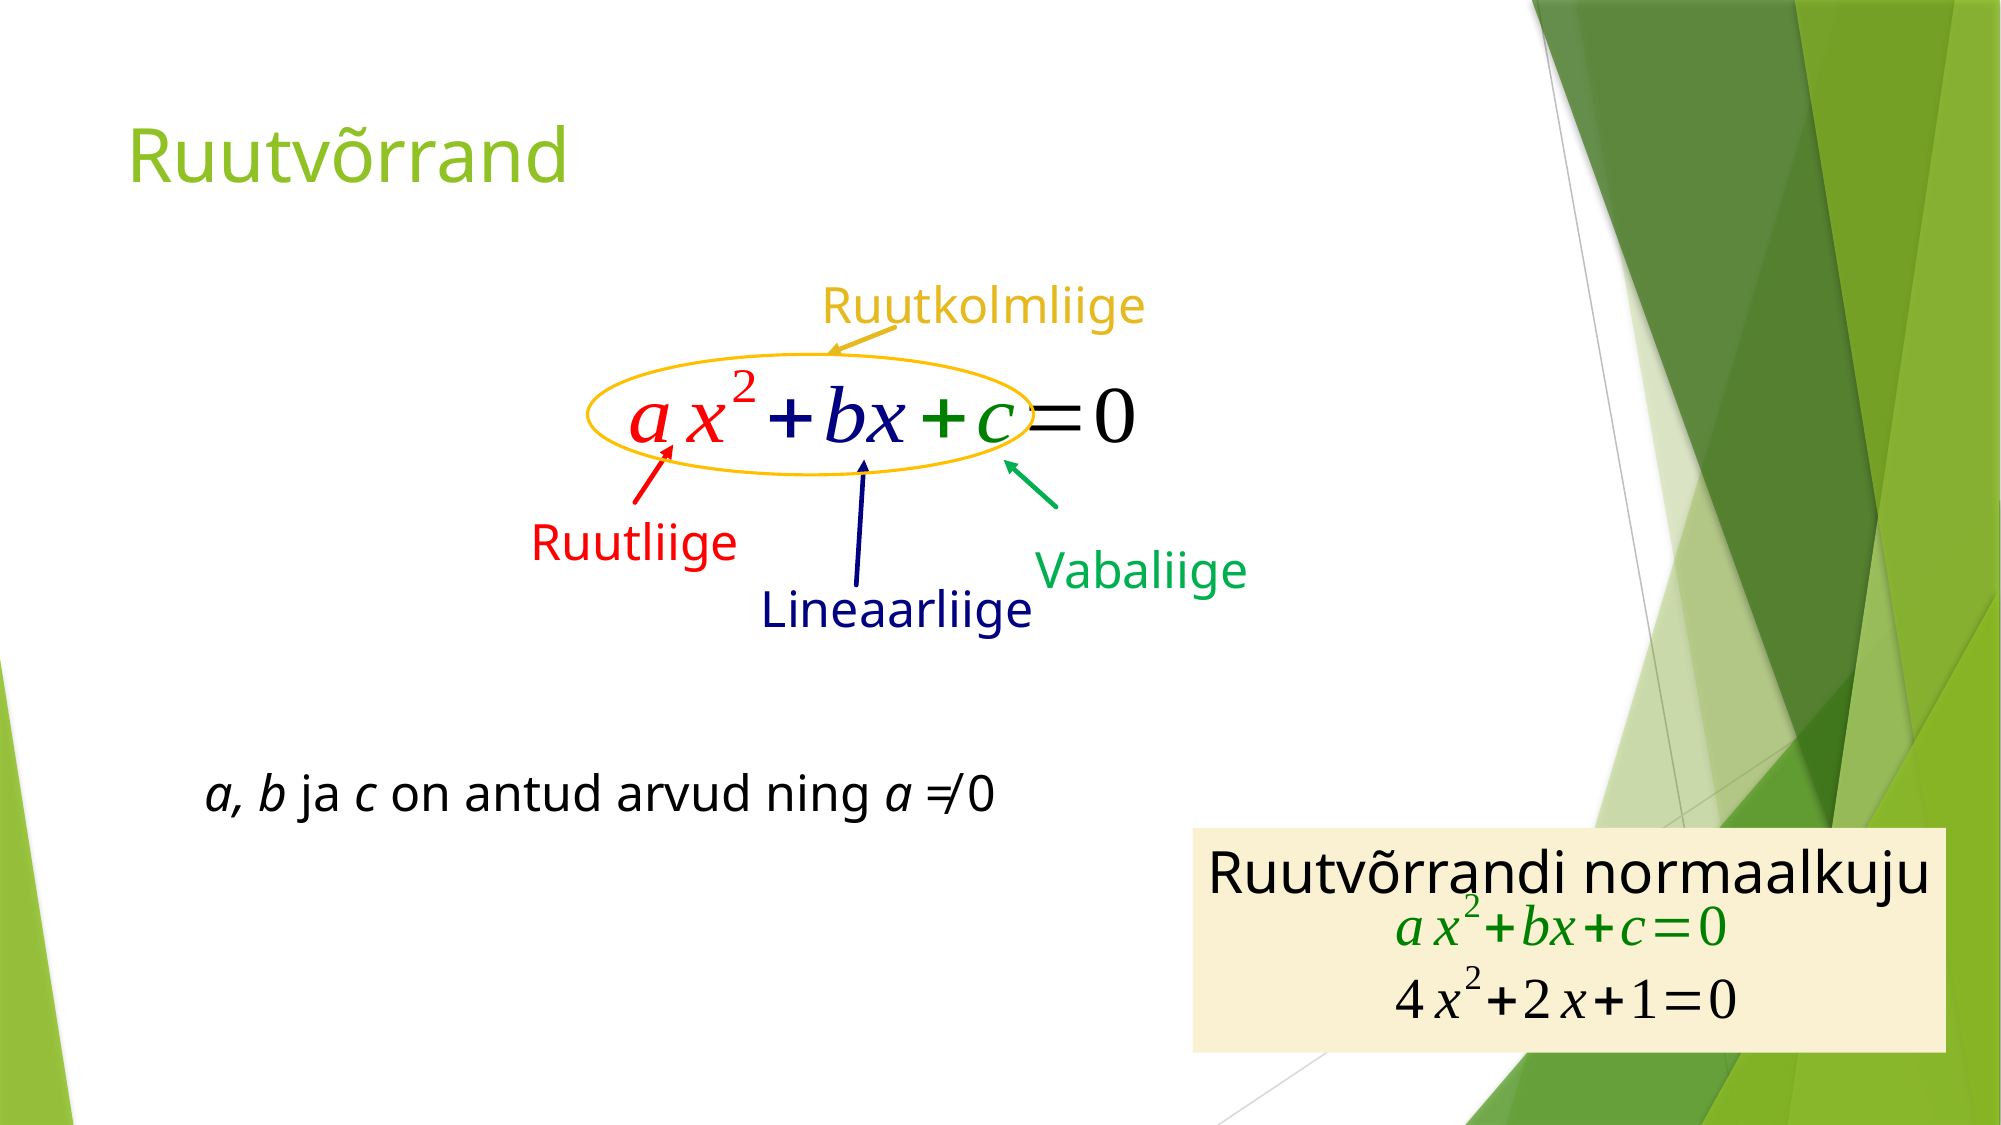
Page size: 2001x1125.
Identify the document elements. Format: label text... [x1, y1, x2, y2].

text_box Ruutvõrrandi normaalkuju [1192, 827, 1946, 1053]
text_box a, b ja c on antud arvud ning a ≠ 0 [189, 754, 1011, 830]
title Ruutvõrrand [111, 99, 1522, 317]
chart [616, 358, 711, 382]
text_box Ruutliige [515, 502, 754, 578]
chart [616, 447, 653, 460]
chart [616, 358, 1031, 460]
chart [1387, 885, 1745, 1031]
chart [910, 358, 1148, 460]
text_box Ruutkolmliige [806, 265, 1162, 341]
text_box Lineaarliige [746, 570, 1049, 645]
text_box Vabaliige [1020, 531, 1264, 607]
